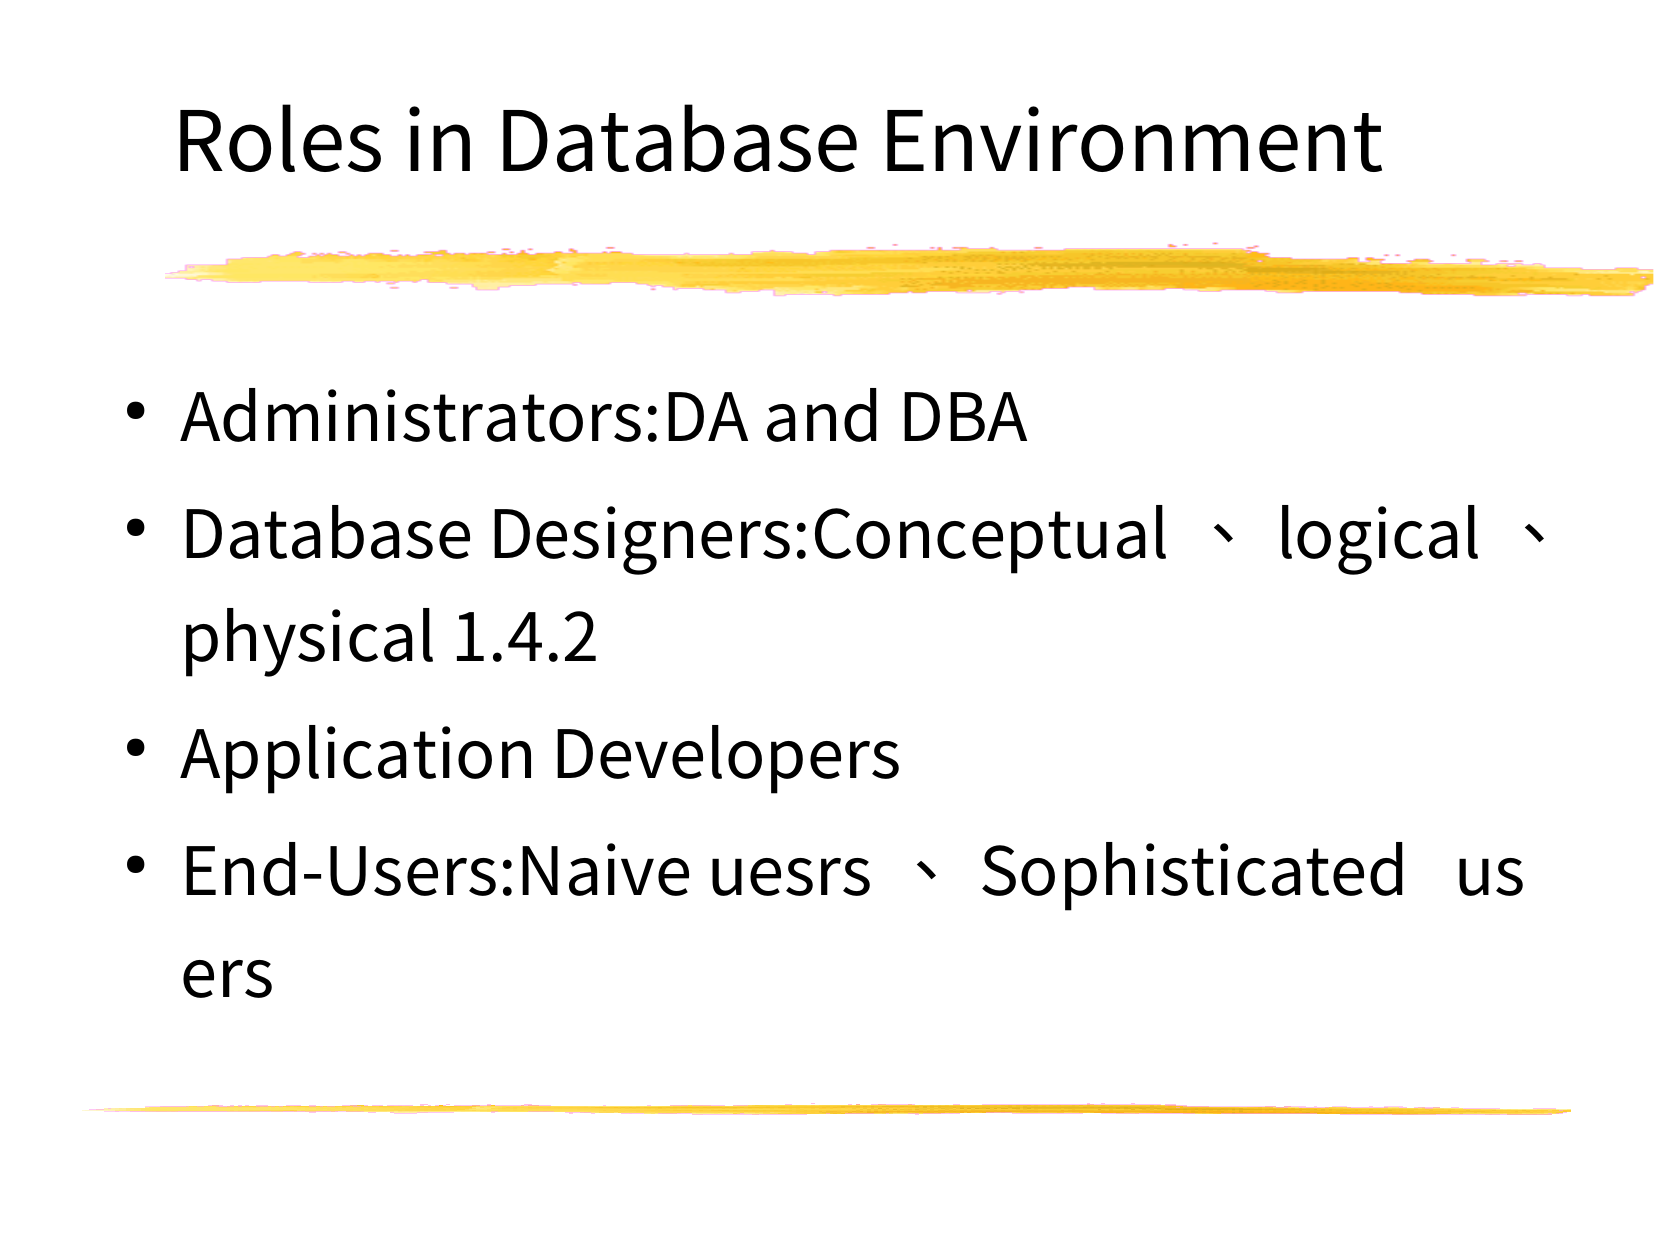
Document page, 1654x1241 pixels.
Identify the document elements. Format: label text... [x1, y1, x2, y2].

picture [82, 1102, 1571, 1117]
title Roles in Database Environment [76, 28, 1482, 235]
picture [165, 237, 1654, 308]
list Administrators:DA and DBA Database Designers:Conceptual、logical、physical 1.4.2 Application Developers End-Users:Naive uesrs、Sophisticated users [124, 358, 1530, 1103]
